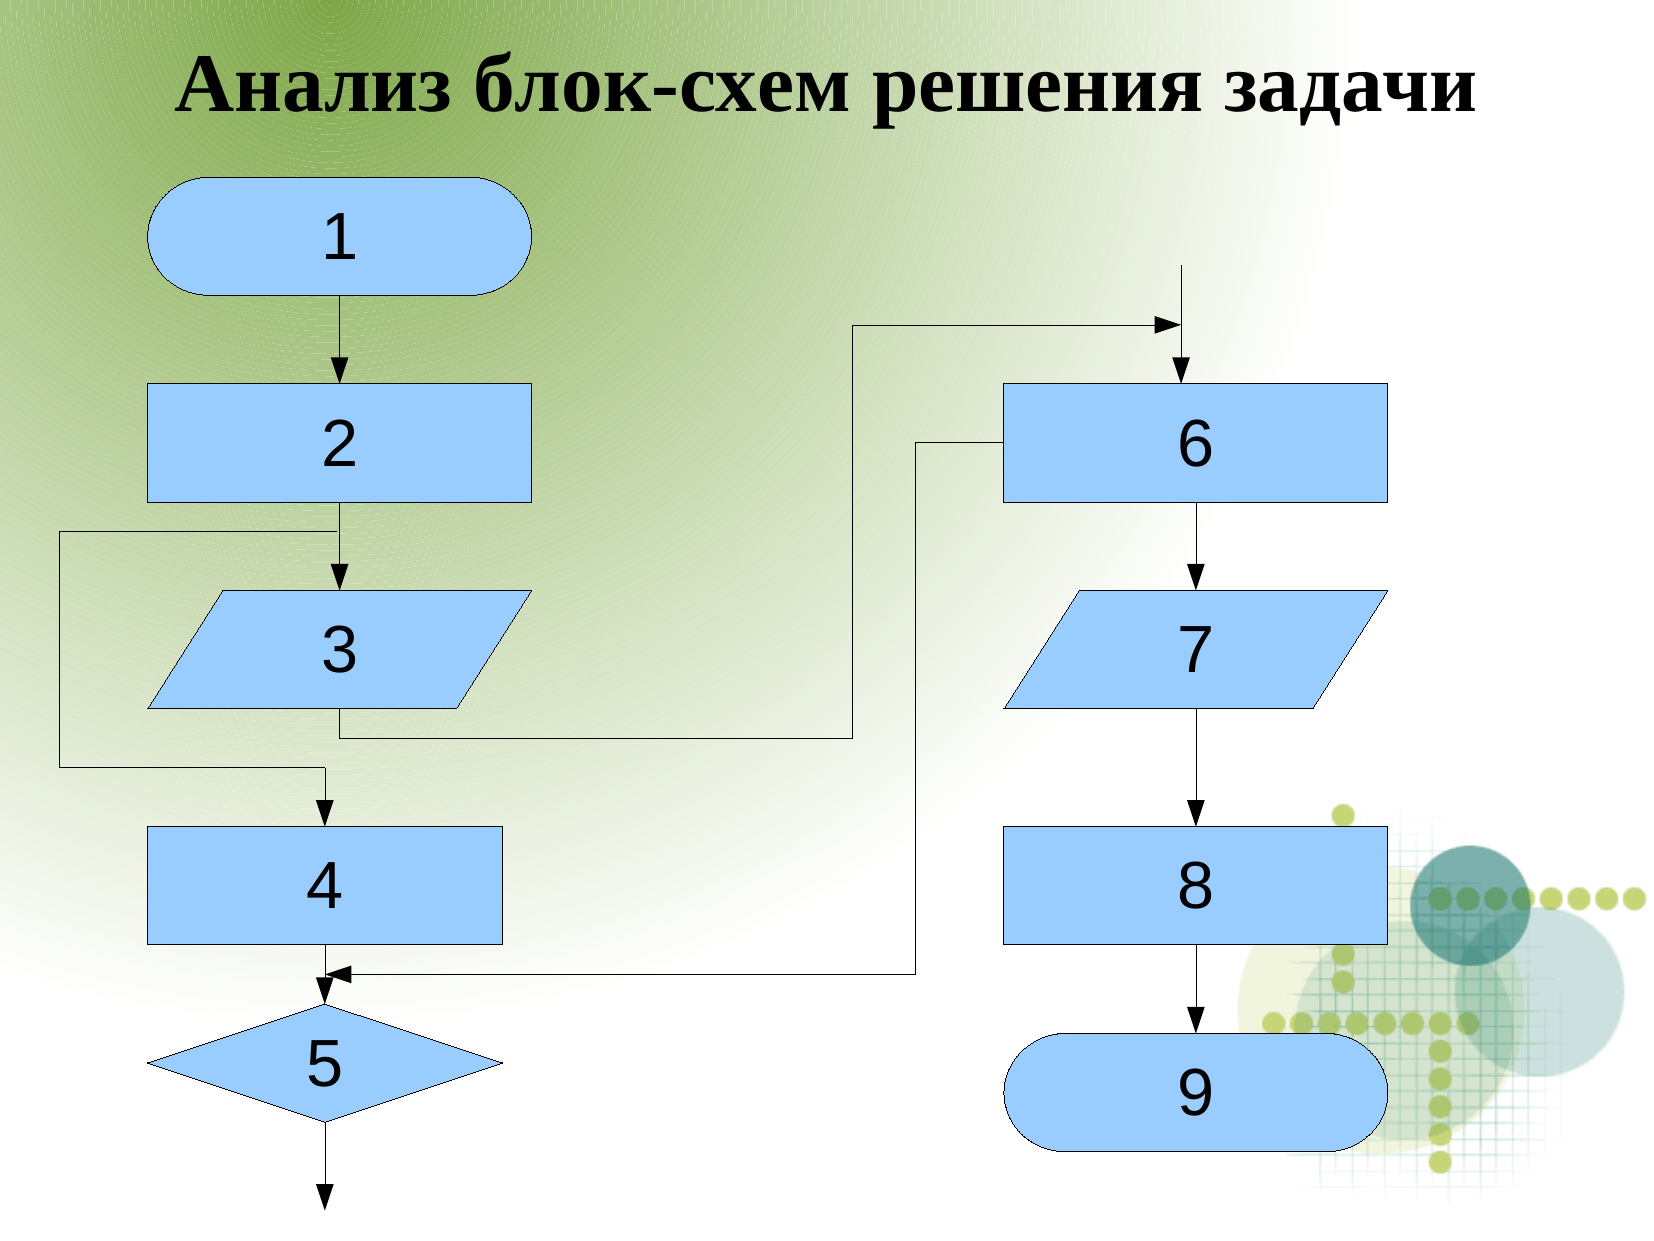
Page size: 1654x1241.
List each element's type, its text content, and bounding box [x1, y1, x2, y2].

text_box 5 [147, 1004, 503, 1123]
text_box 8 [1003, 826, 1388, 945]
text_box 9 [1003, 1033, 1388, 1152]
text_box 1 [147, 177, 532, 296]
text_box 4 [147, 826, 503, 945]
text_box 2 [147, 383, 532, 503]
text_box 3 [147, 590, 532, 709]
text_box Анализ блок-схем решения задачи [29, 29, 1625, 137]
picture [1224, 792, 1654, 1211]
text_box 7 [1003, 590, 1388, 709]
text_box 6 [1003, 383, 1388, 503]
